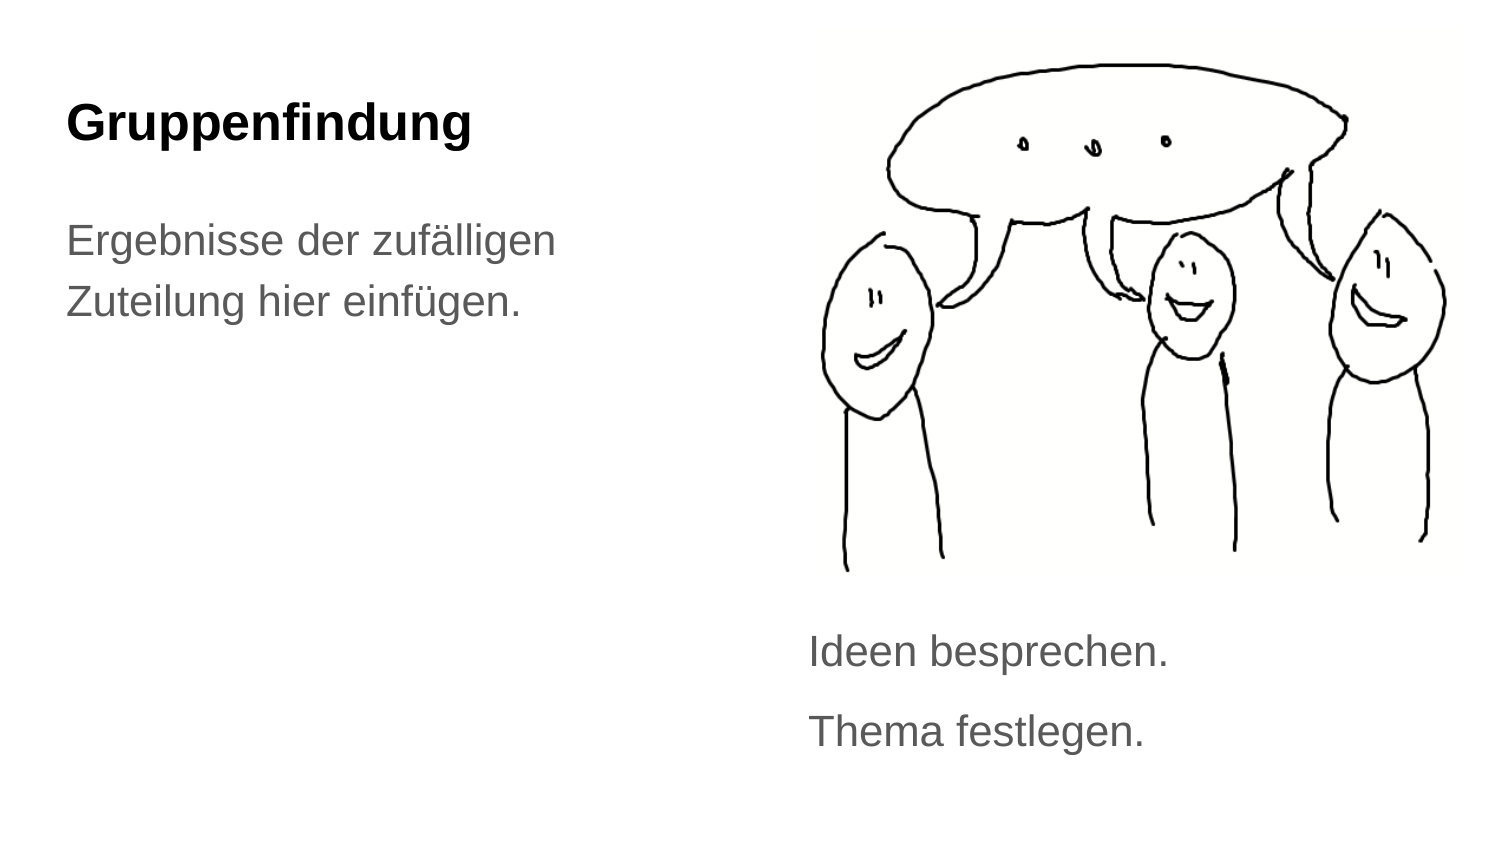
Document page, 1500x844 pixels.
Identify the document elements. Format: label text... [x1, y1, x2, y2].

title Gruppenfindung [51, 72, 814, 167]
picture [814, 27, 1462, 578]
list Ideen besprechen. Thema festlegen. [793, 605, 1483, 805]
list Ergebnisse der zufälligen Zuteilung hier einfügen. [51, 189, 714, 750]
